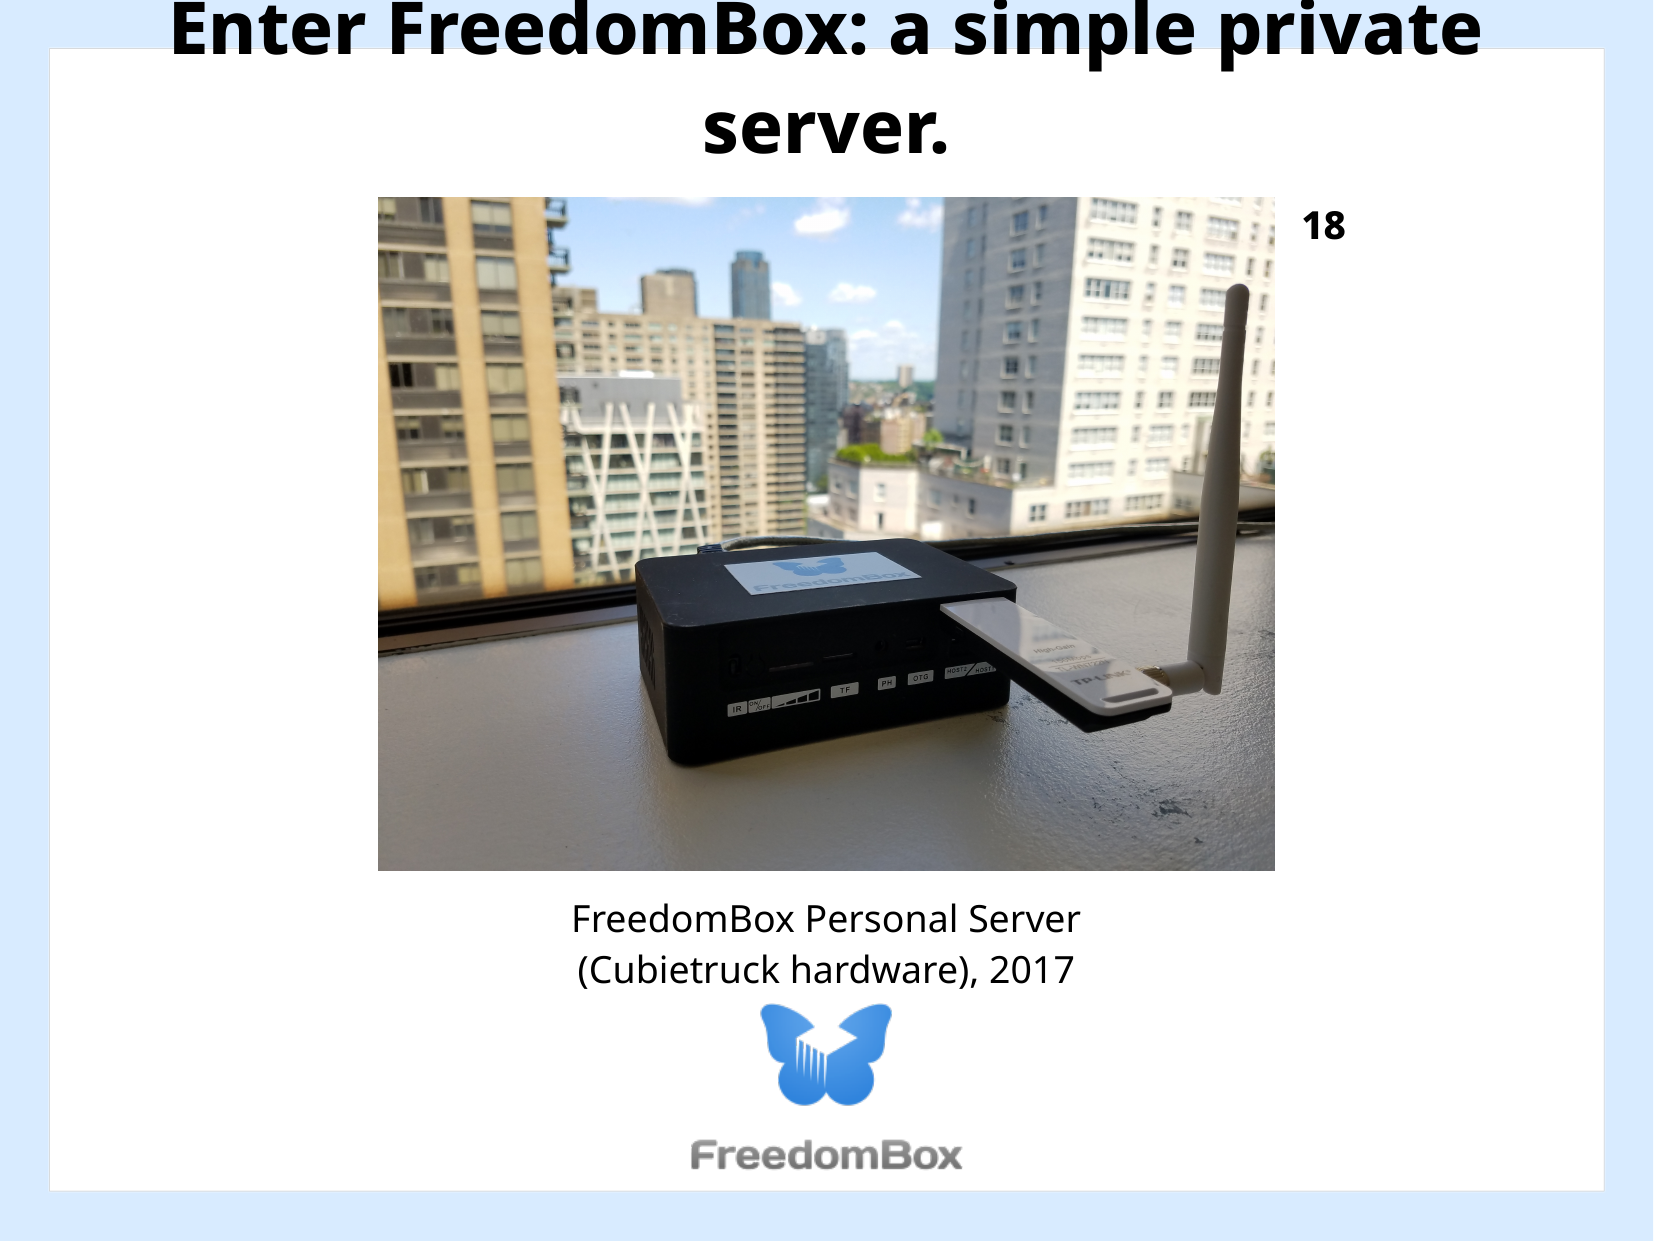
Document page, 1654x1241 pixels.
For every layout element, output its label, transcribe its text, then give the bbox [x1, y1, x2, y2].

picture [0, 0, 1654, 1241]
picture [378, 197, 1275, 871]
text_box 18 [1297, 195, 1350, 276]
text_box FreedomBox Personal Server (Cubietruck hardware), 2017 [515, 885, 1138, 991]
subtitle Enter FreedomBox: a simple private server. [82, 0, 1571, 1150]
